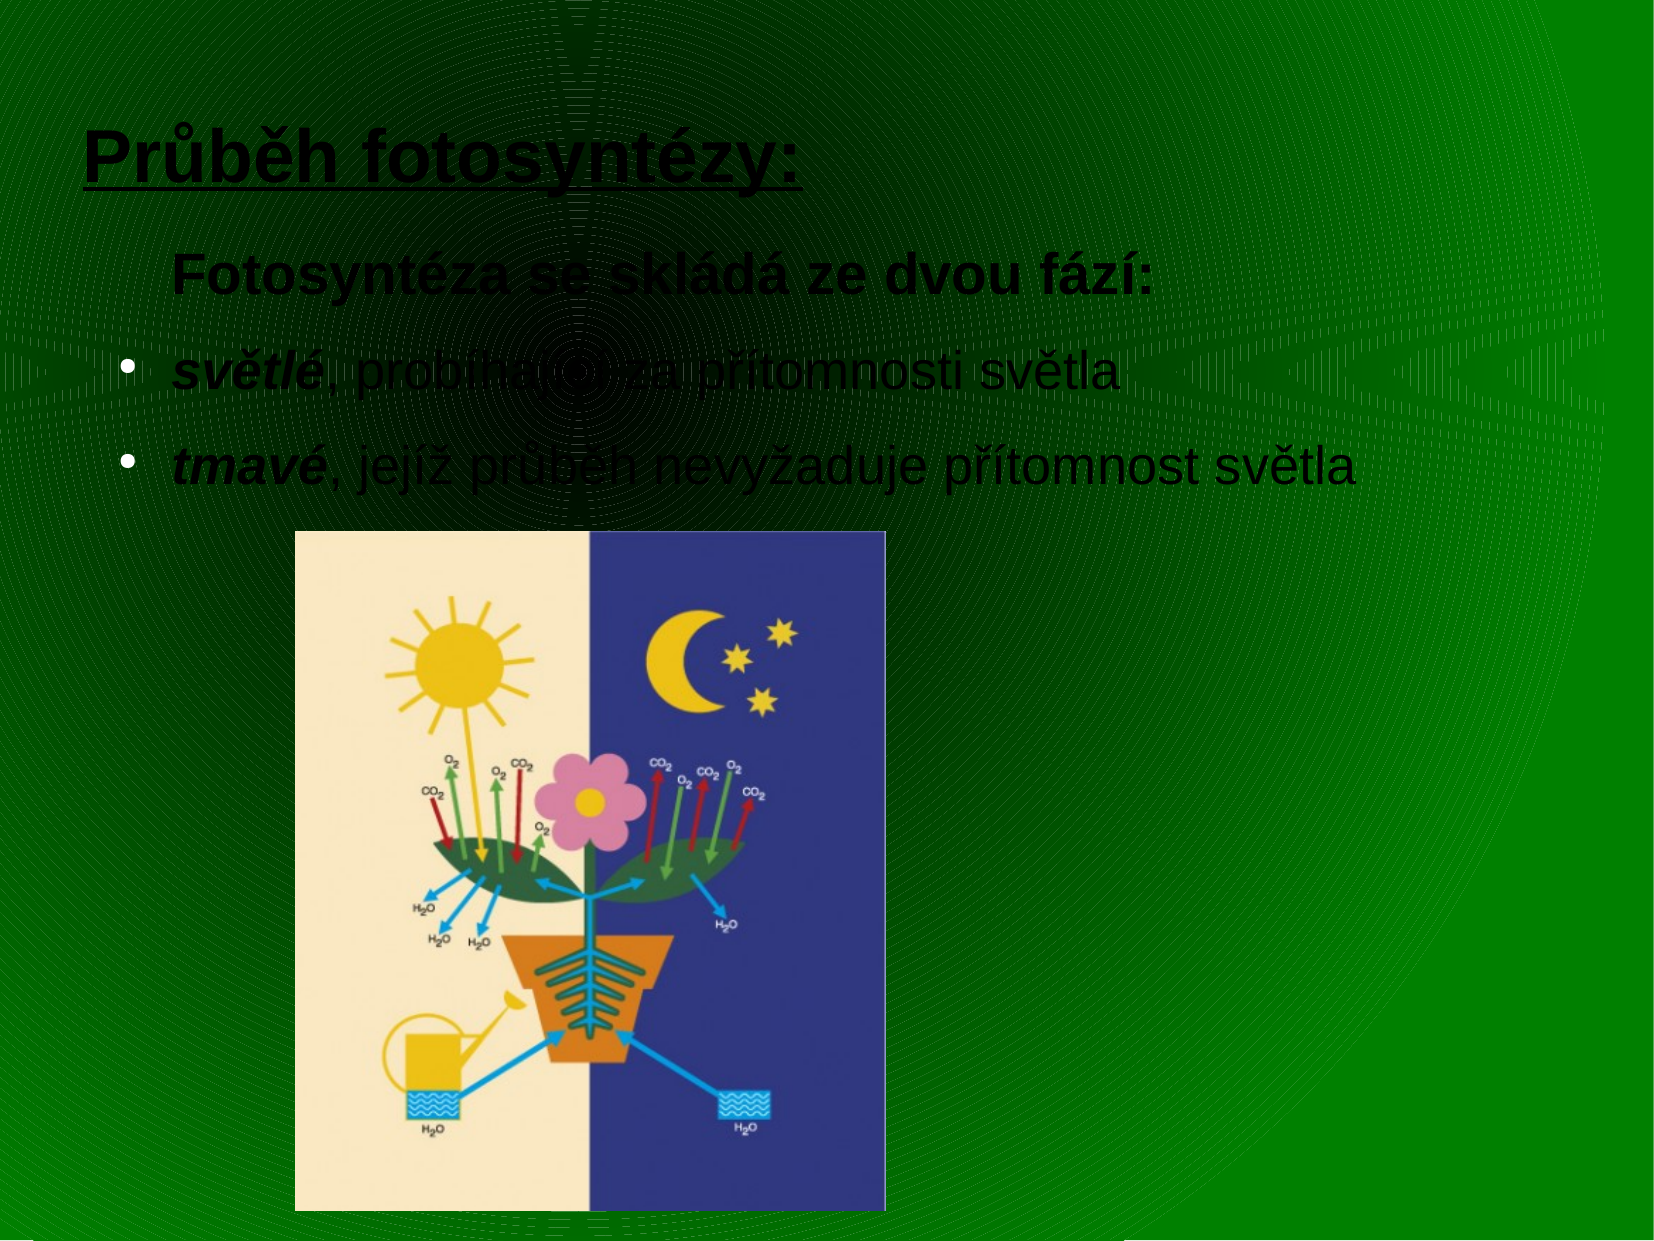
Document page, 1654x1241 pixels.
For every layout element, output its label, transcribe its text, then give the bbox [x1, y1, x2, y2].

list Fotosyntéza se skládá ze dvou fází: světlé, probíhající za přítomnosti světla tmavé, jejíž průběh nevyžaduje přítomnost světla [82, 236, 1571, 1055]
title Průběh fotosyntézy: [82, 49, 1571, 236]
picture [295, 531, 886, 1211]
